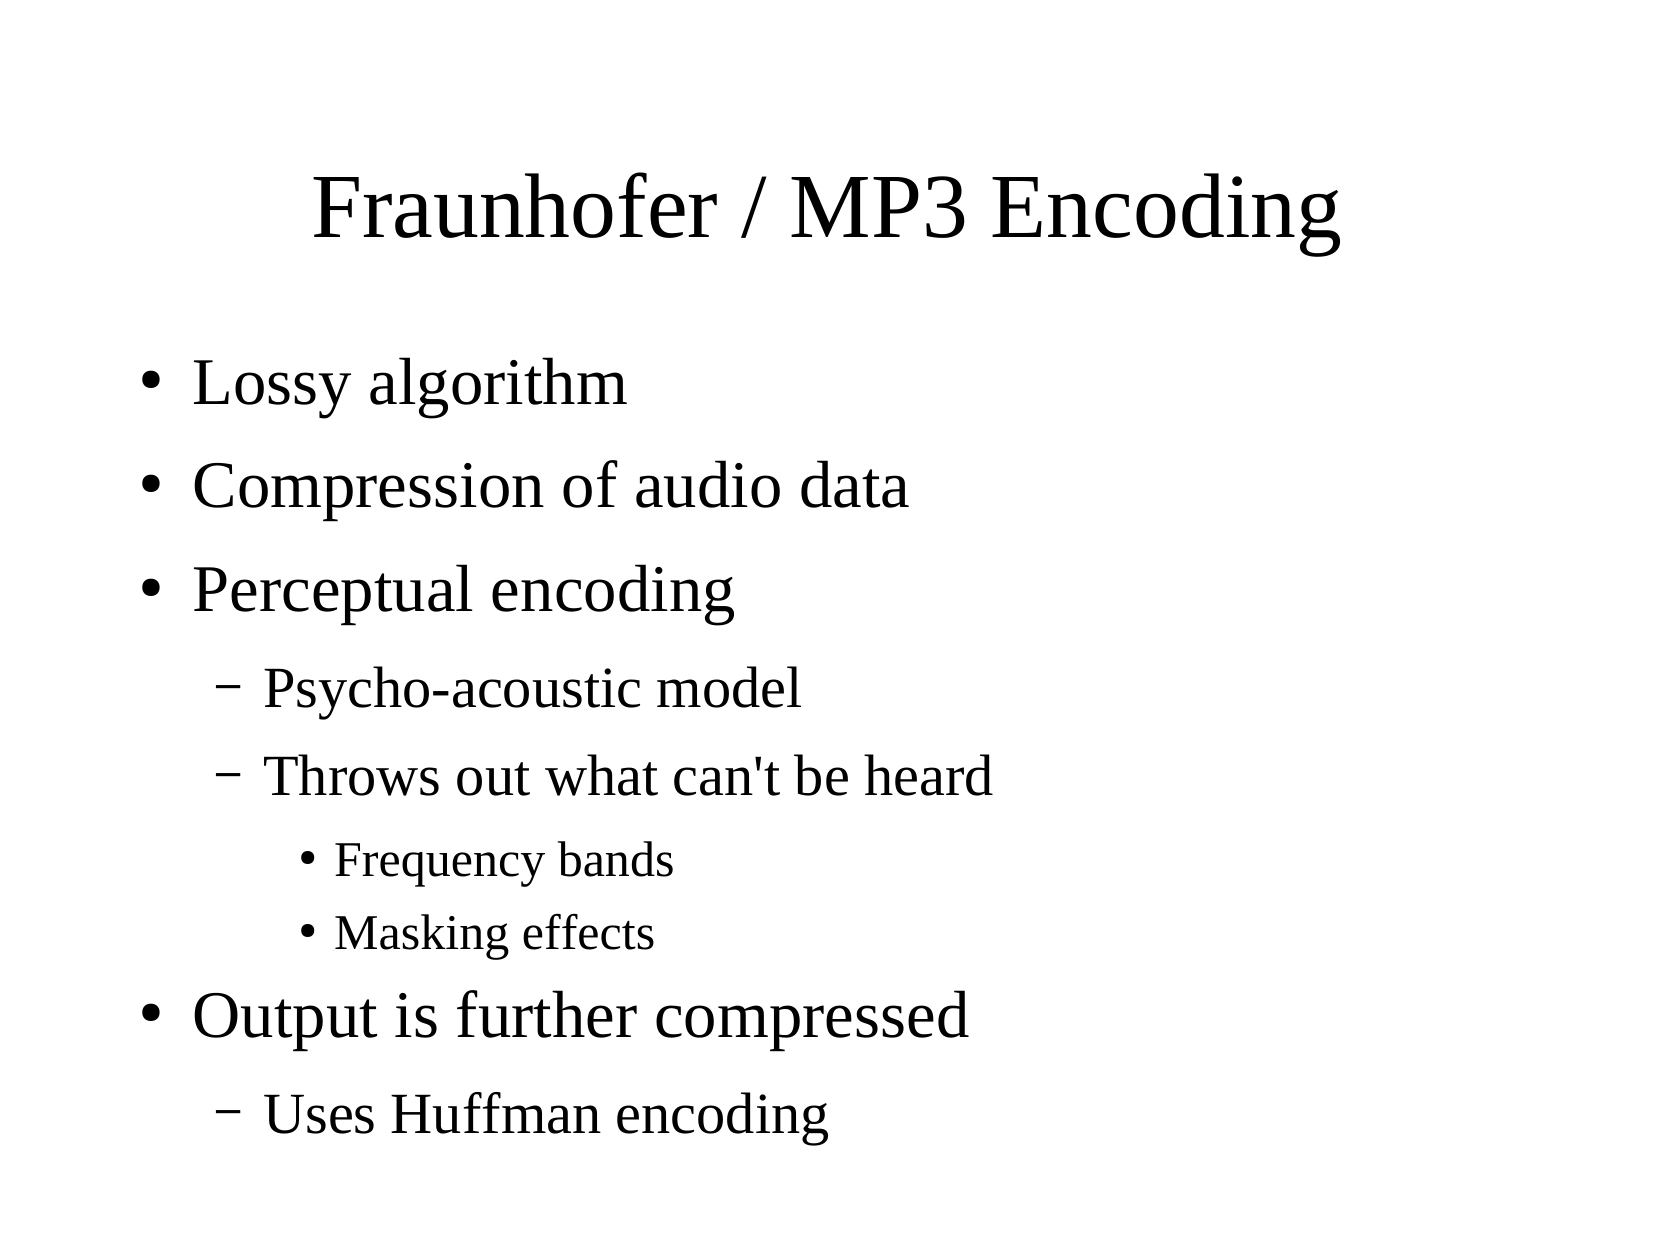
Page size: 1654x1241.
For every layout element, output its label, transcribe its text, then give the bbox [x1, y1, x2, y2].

list Lossy algorithm Compression of audio data Perceptual encoding Psycho-acoustic model Throws out what can't be heard Frequency bands Masking effects Output is further compressed Uses Huffman encoding [121, 344, 1534, 1151]
title Fraunhofer / MP3 Encoding [121, 102, 1534, 311]
